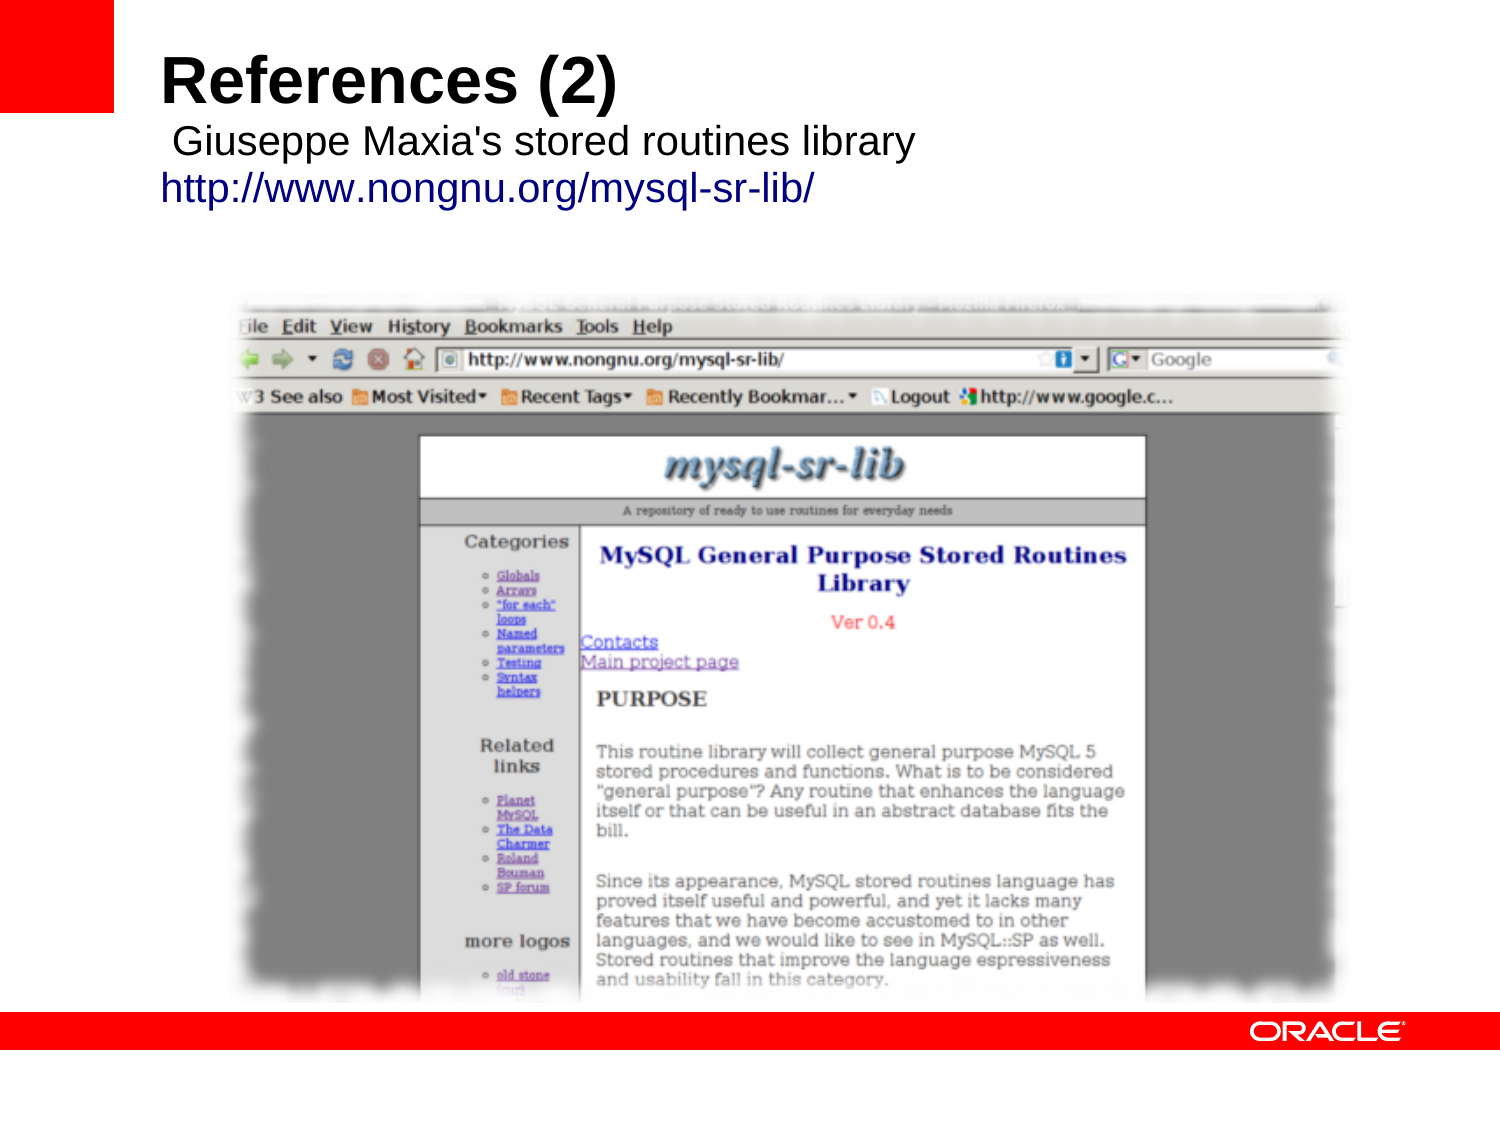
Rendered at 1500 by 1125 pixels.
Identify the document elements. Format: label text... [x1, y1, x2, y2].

title References (2) Giuseppe Maxia's stored routines library http://www.nongnu.org/mysql-sr-lib/ [145, 35, 1390, 219]
picture [0, 1012, 1500, 1050]
picture [228, 293, 1351, 1003]
picture [0, 0, 114, 113]
